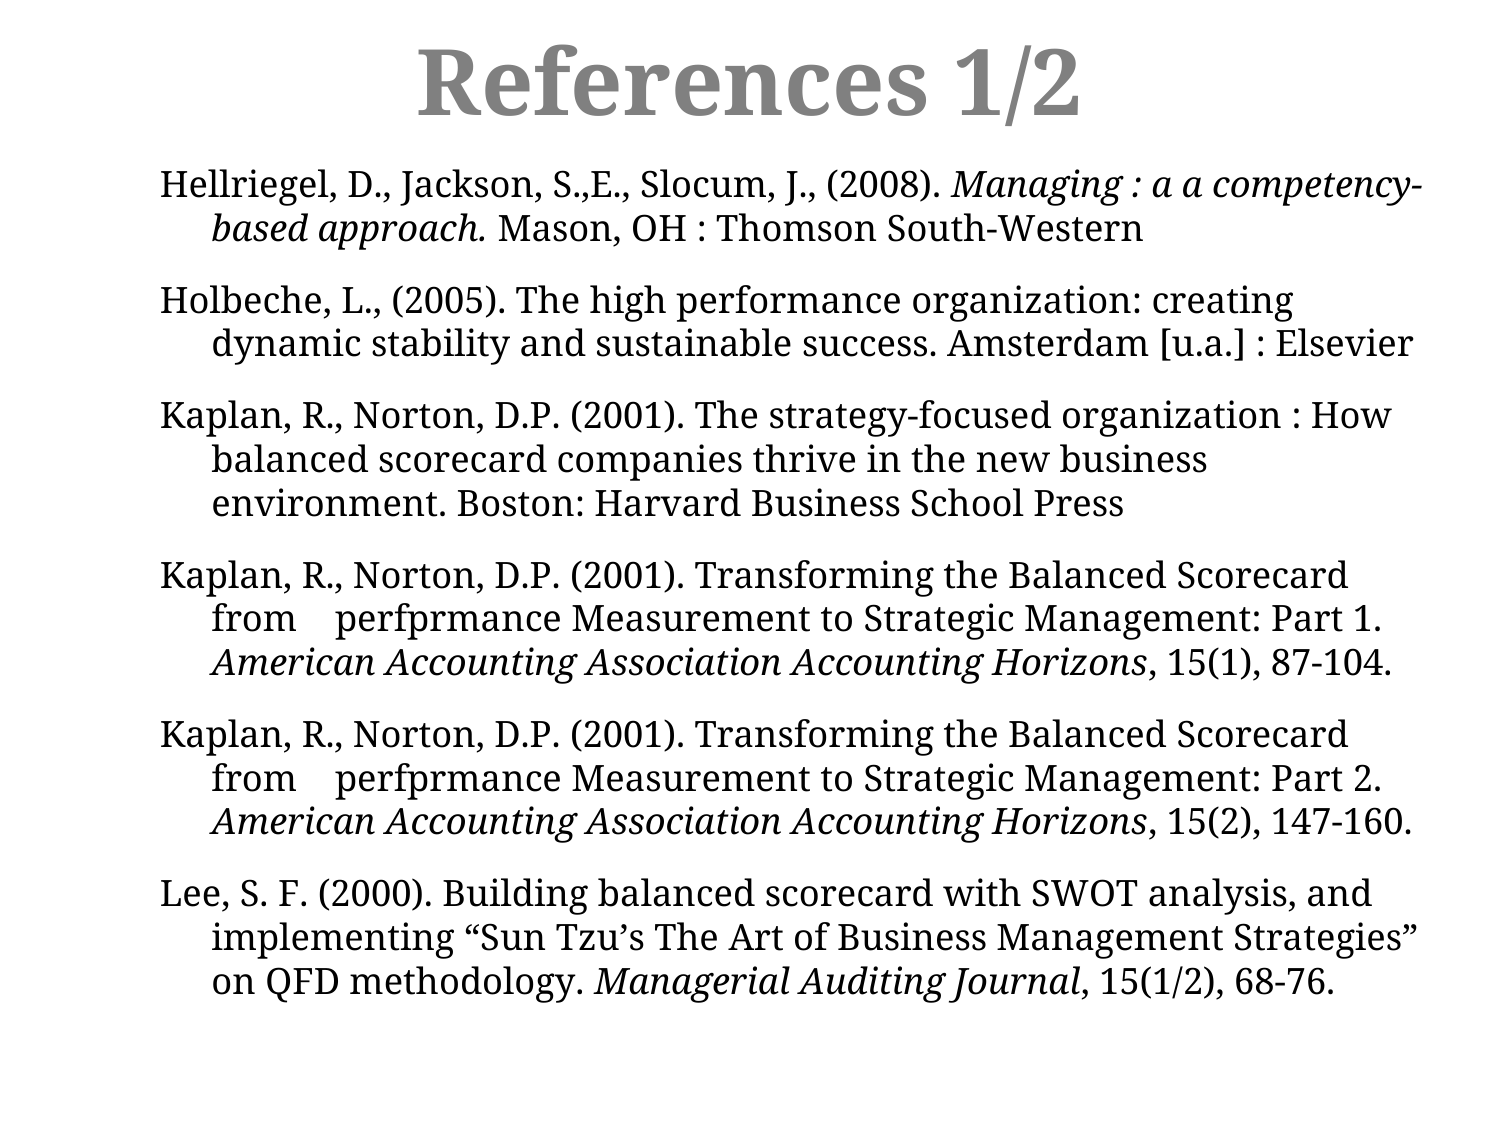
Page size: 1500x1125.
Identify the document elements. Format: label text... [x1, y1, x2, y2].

list Hellriegel, D., Jackson, S.,E., Slocum, J., (2008). Managing : a a competency-based approach. Mason, OH : Thomson South-Western Holbeche, L., (2005). The high performance organization: creating dynamic stability and sustainable success. Amsterdam [u.a.] : Elsevier Kaplan, R., Norton, D.P. (2001). The strategy-focused organization : How balanced scorecard companies thrive in the new business environment. Boston: Harvard Business School Press Kaplan, R., Norton, D.P. (2001). Transforming the Balanced Scorecard from perfprmance Measurement to Strategic Management: Part 1. American Accounting Association Accounting Horizons, 15(1), 87-104. Kaplan, R., Norton, D.P. (2001). Transforming the Balanced Scorecard from perfprmance Measurement to Strategic Management: Part 2. American Accounting Association Accounting Horizons, 15(2), 147-160. Lee, S. F. (2000). Building balanced scorecard with SWOT analysis, and implementing “Sun Tzu’s The Art of Business Management Strategies” on QFD methodology. Managerial Auditing Journal, 15(1/2), 68-76. [59, 146, 1447, 1063]
title References 1/2 [0, 16, 1500, 207]
